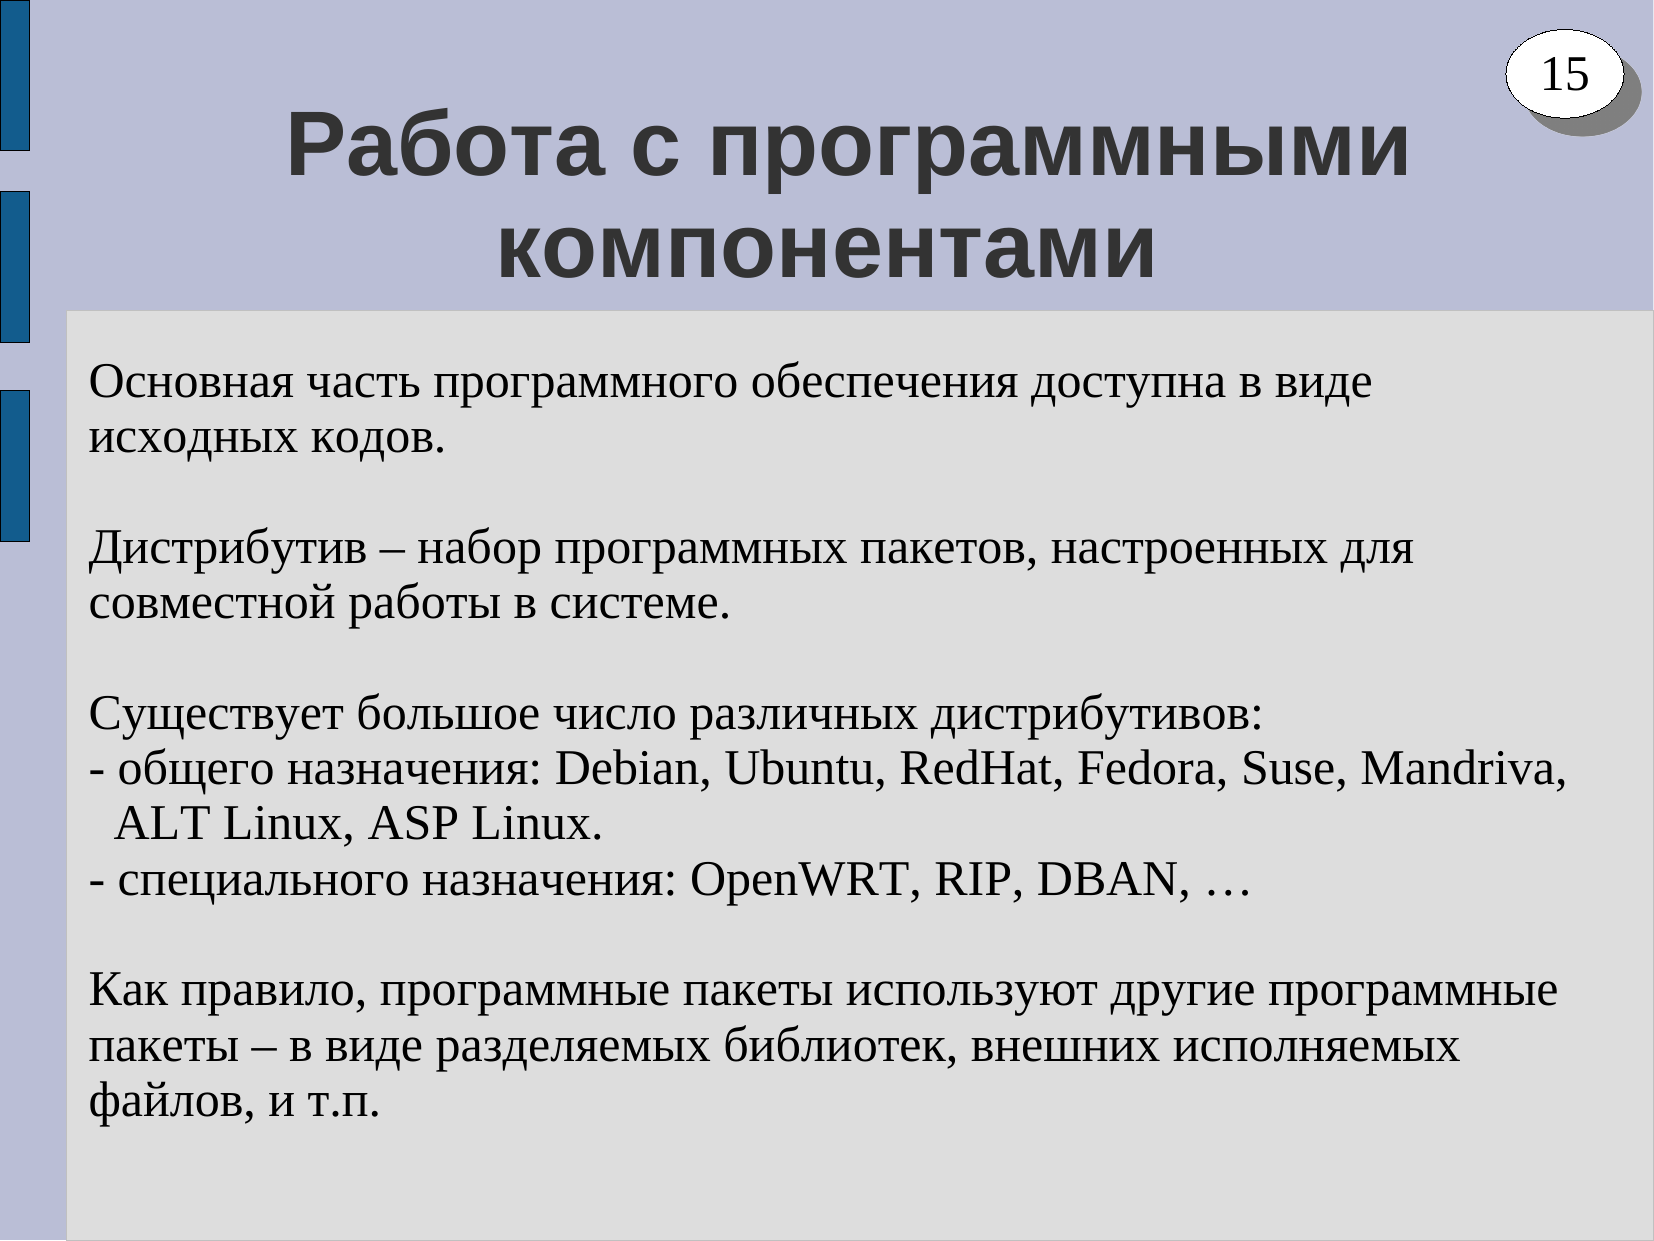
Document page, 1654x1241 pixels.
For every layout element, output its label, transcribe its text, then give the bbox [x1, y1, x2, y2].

text_box Основная часть программного обеспечения доступна в виде исходных кодов. Дистрибутив – набор программных пакетов, настроенных для совместной работы в системе. Существует большое число различных дистрибутивов: - общего назначения: Debian, Ubuntu, RedHat, Fedora, Suse, Mandriva, ALT Linux, ASP Linux. - специального назначения: OpenWRT, RIP, DBAN, … Как правило, программные пакеты используют другие программные пакеты – в виде разделяемых библиотек, внешних исполняемых файлов, и т.п. [88, 353, 1581, 1128]
title Работа с программными компонентами [121, 91, 1534, 299]
text_box 15 [1505, 29, 1625, 119]
